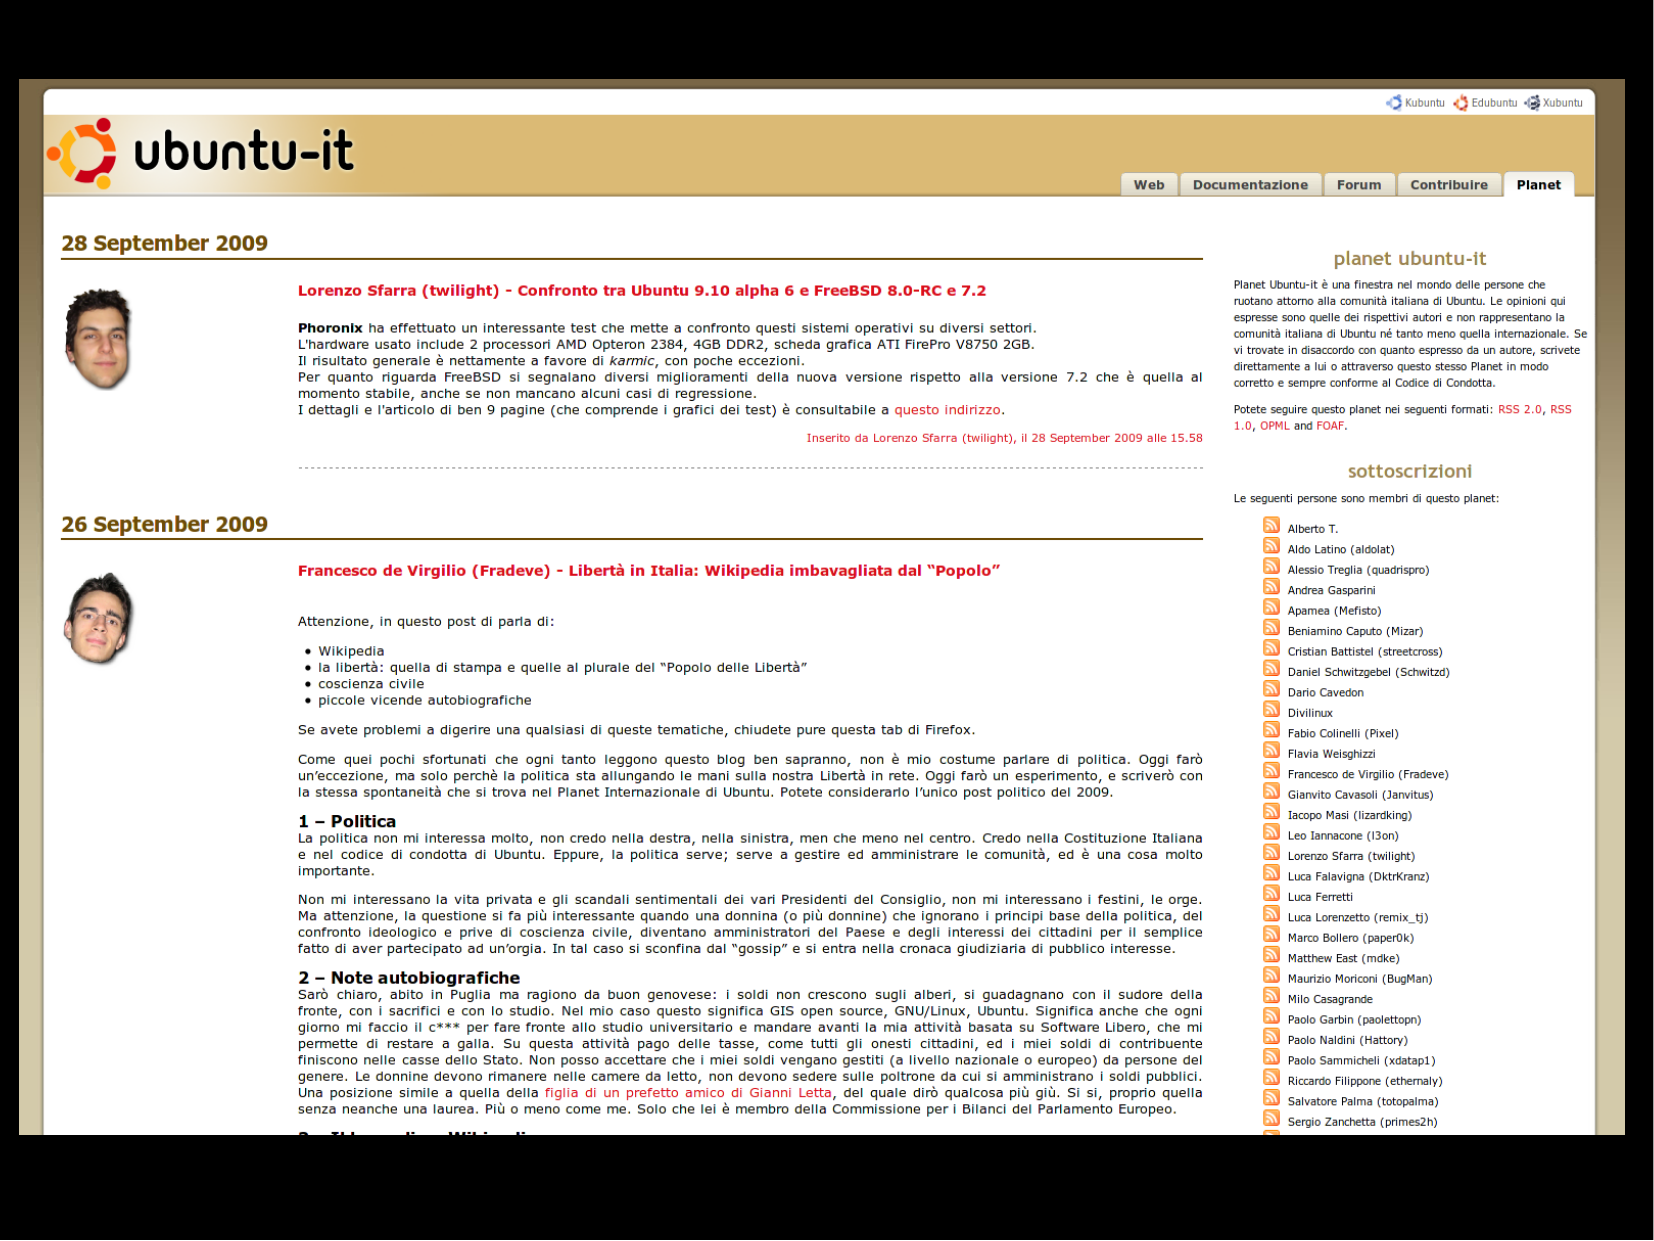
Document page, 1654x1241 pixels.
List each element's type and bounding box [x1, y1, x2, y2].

picture [19, 79, 1625, 1135]
